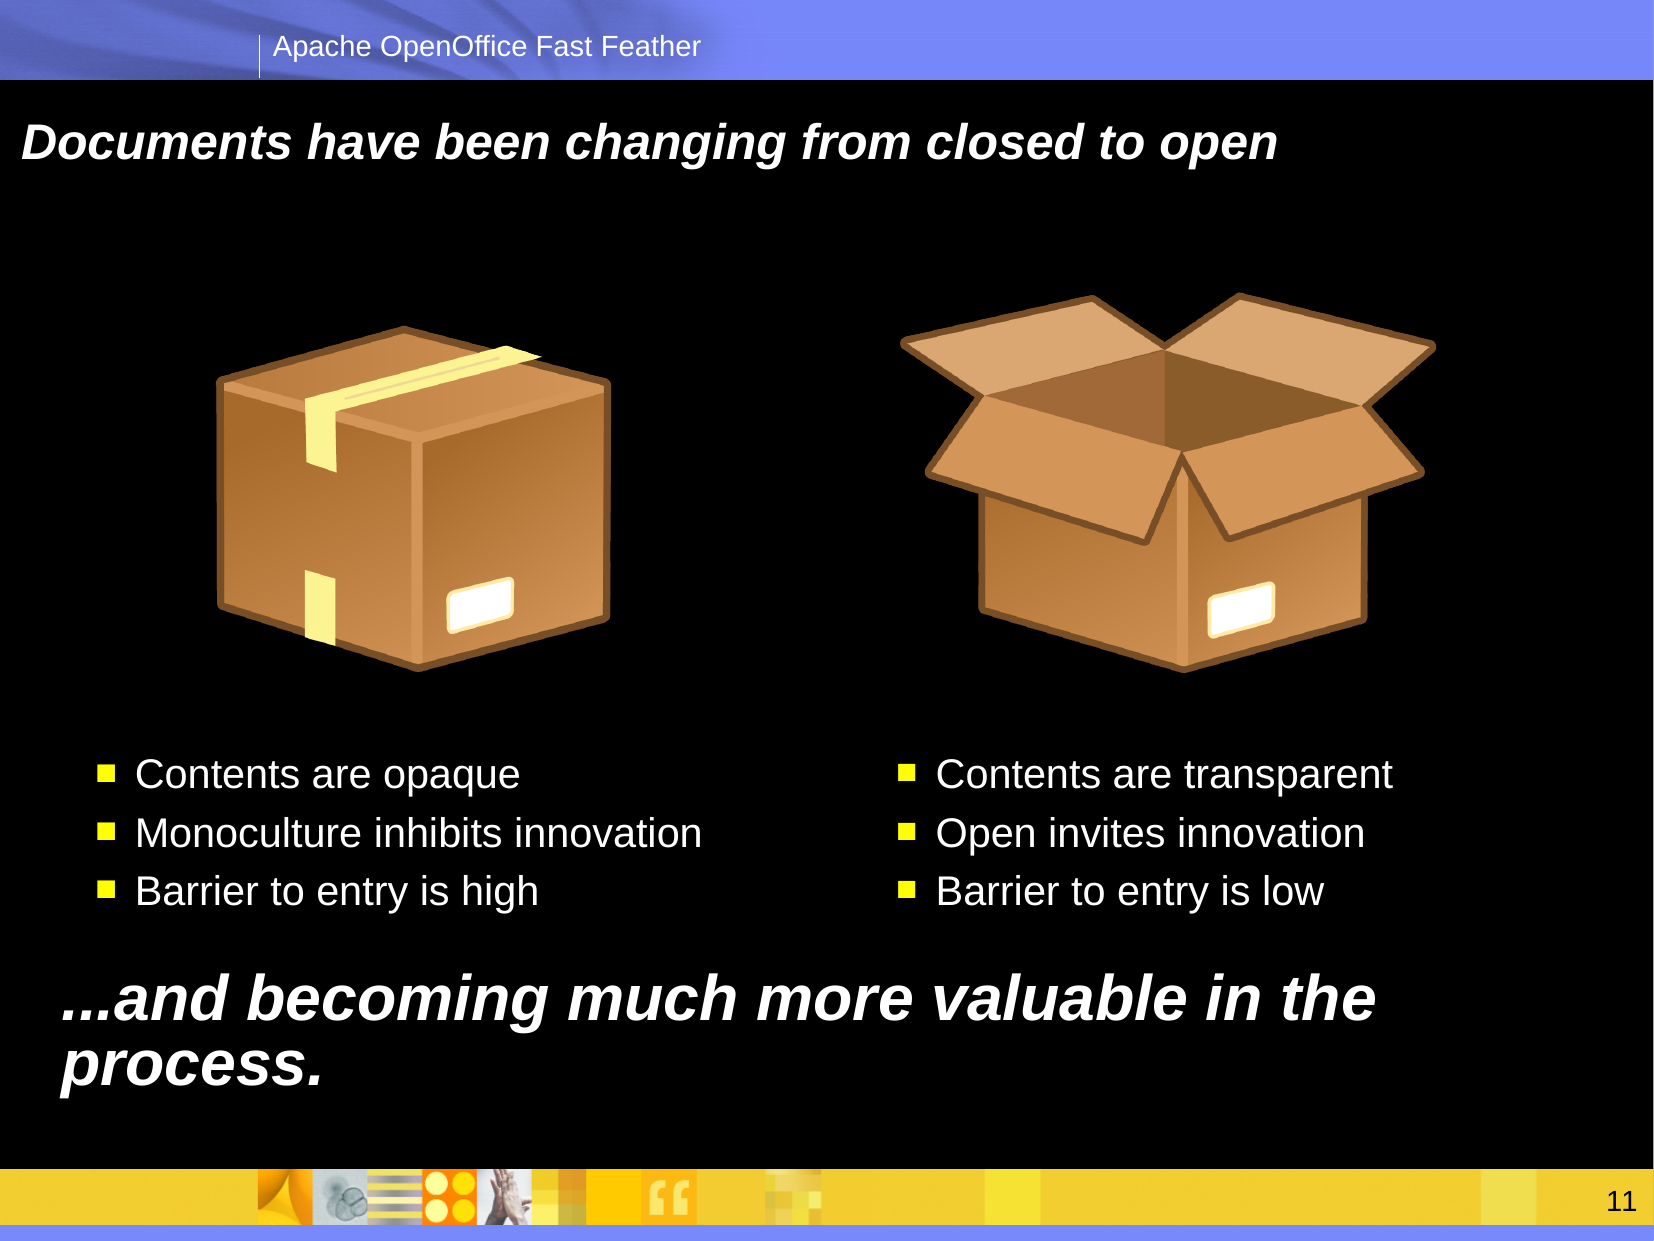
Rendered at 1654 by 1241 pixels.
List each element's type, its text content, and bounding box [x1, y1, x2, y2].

picture [0, 1169, 1654, 1225]
picture [0, 0, 1654, 80]
picture [123, 247, 676, 708]
text_box Contents are opaque Monoculture inhibits innovation Barrier to entry is high [82, 744, 723, 953]
text_box Contents are transparent Open invites innovation Barrier to entry is low [883, 744, 1414, 953]
title Documents have been changing from closed to open [21, 107, 1654, 182]
picture [892, 241, 1444, 701]
text_box ...and becoming much more valuable in the process. [61, 997, 1602, 1070]
